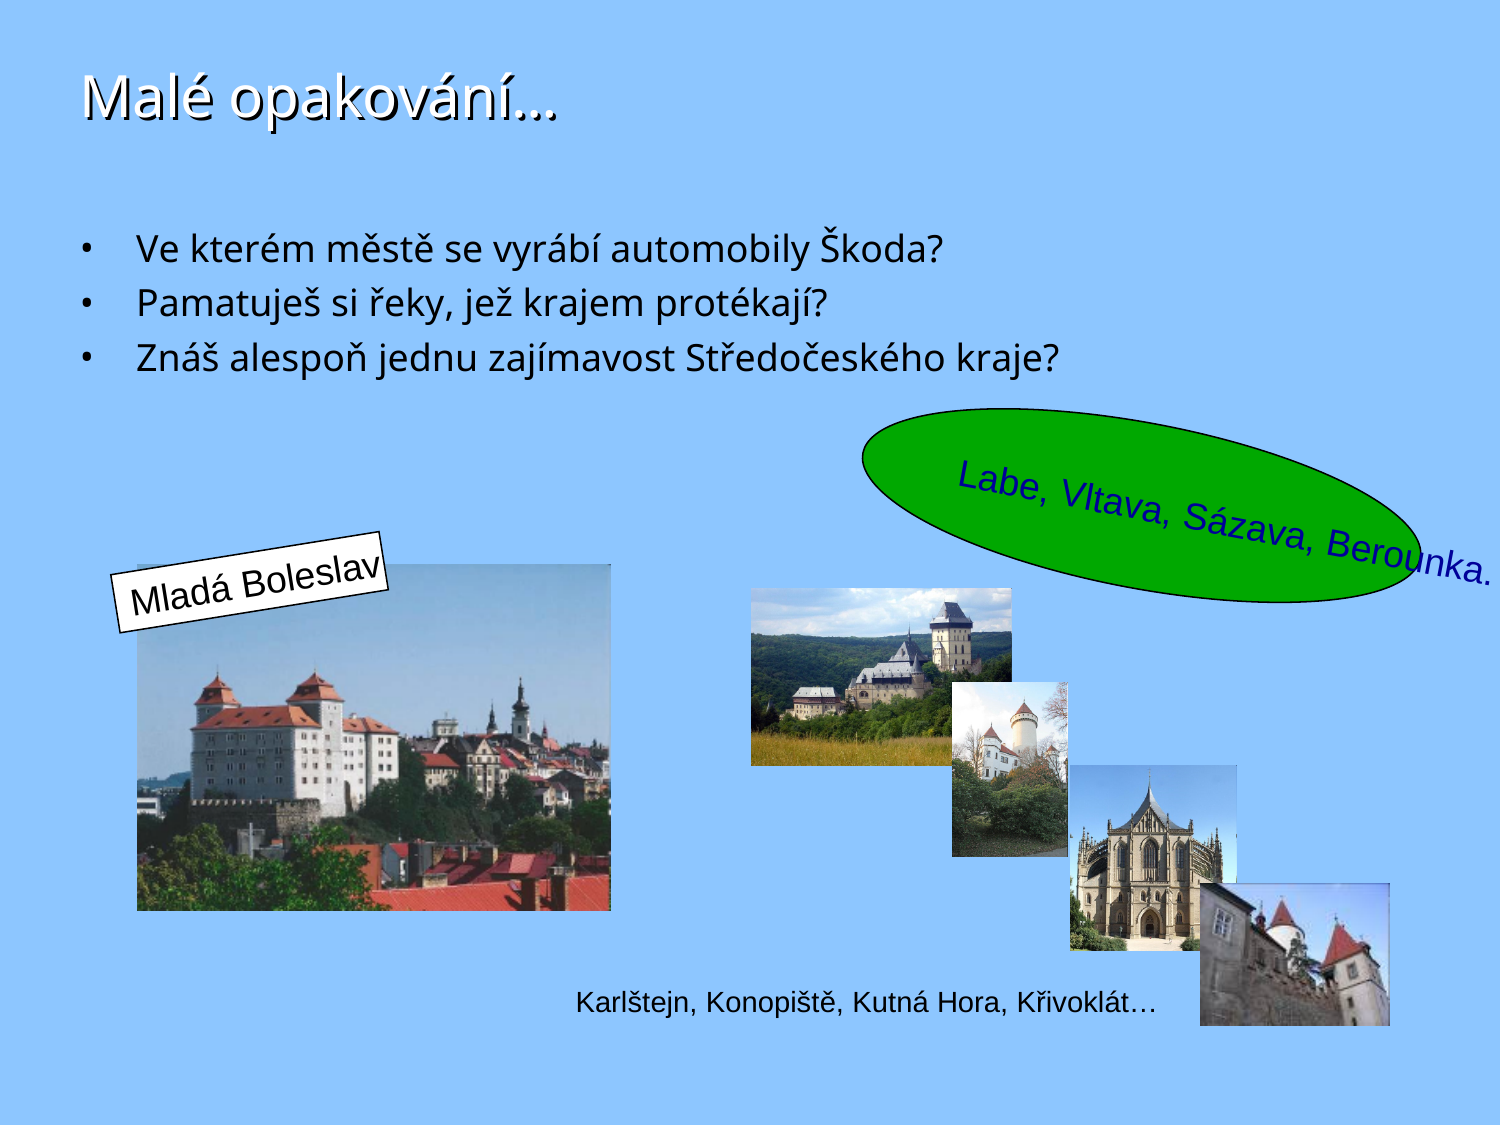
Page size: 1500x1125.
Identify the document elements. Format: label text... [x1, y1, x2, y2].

text_box Labe, Vltava, Sázava, Berounka. [862, 408, 1421, 603]
picture [137, 564, 611, 911]
picture [751, 588, 1068, 857]
list Ve kterém městě se vyrábí automobily Škoda? Pamatuješ si řeky, jež krajem protékají? Znáš alespoň jednu zajímavost Středočeského kraje? [64, 217, 1415, 423]
picture [1070, 765, 1390, 1026]
title Malé opakování… [64, 0, 1415, 188]
text_box Karlštejn, Konopiště, Kutná Hora, Křivoklát… [560, 976, 1188, 1027]
picture [137, 564, 171, 570]
text_box Mladá Boleslav [110, 531, 389, 633]
